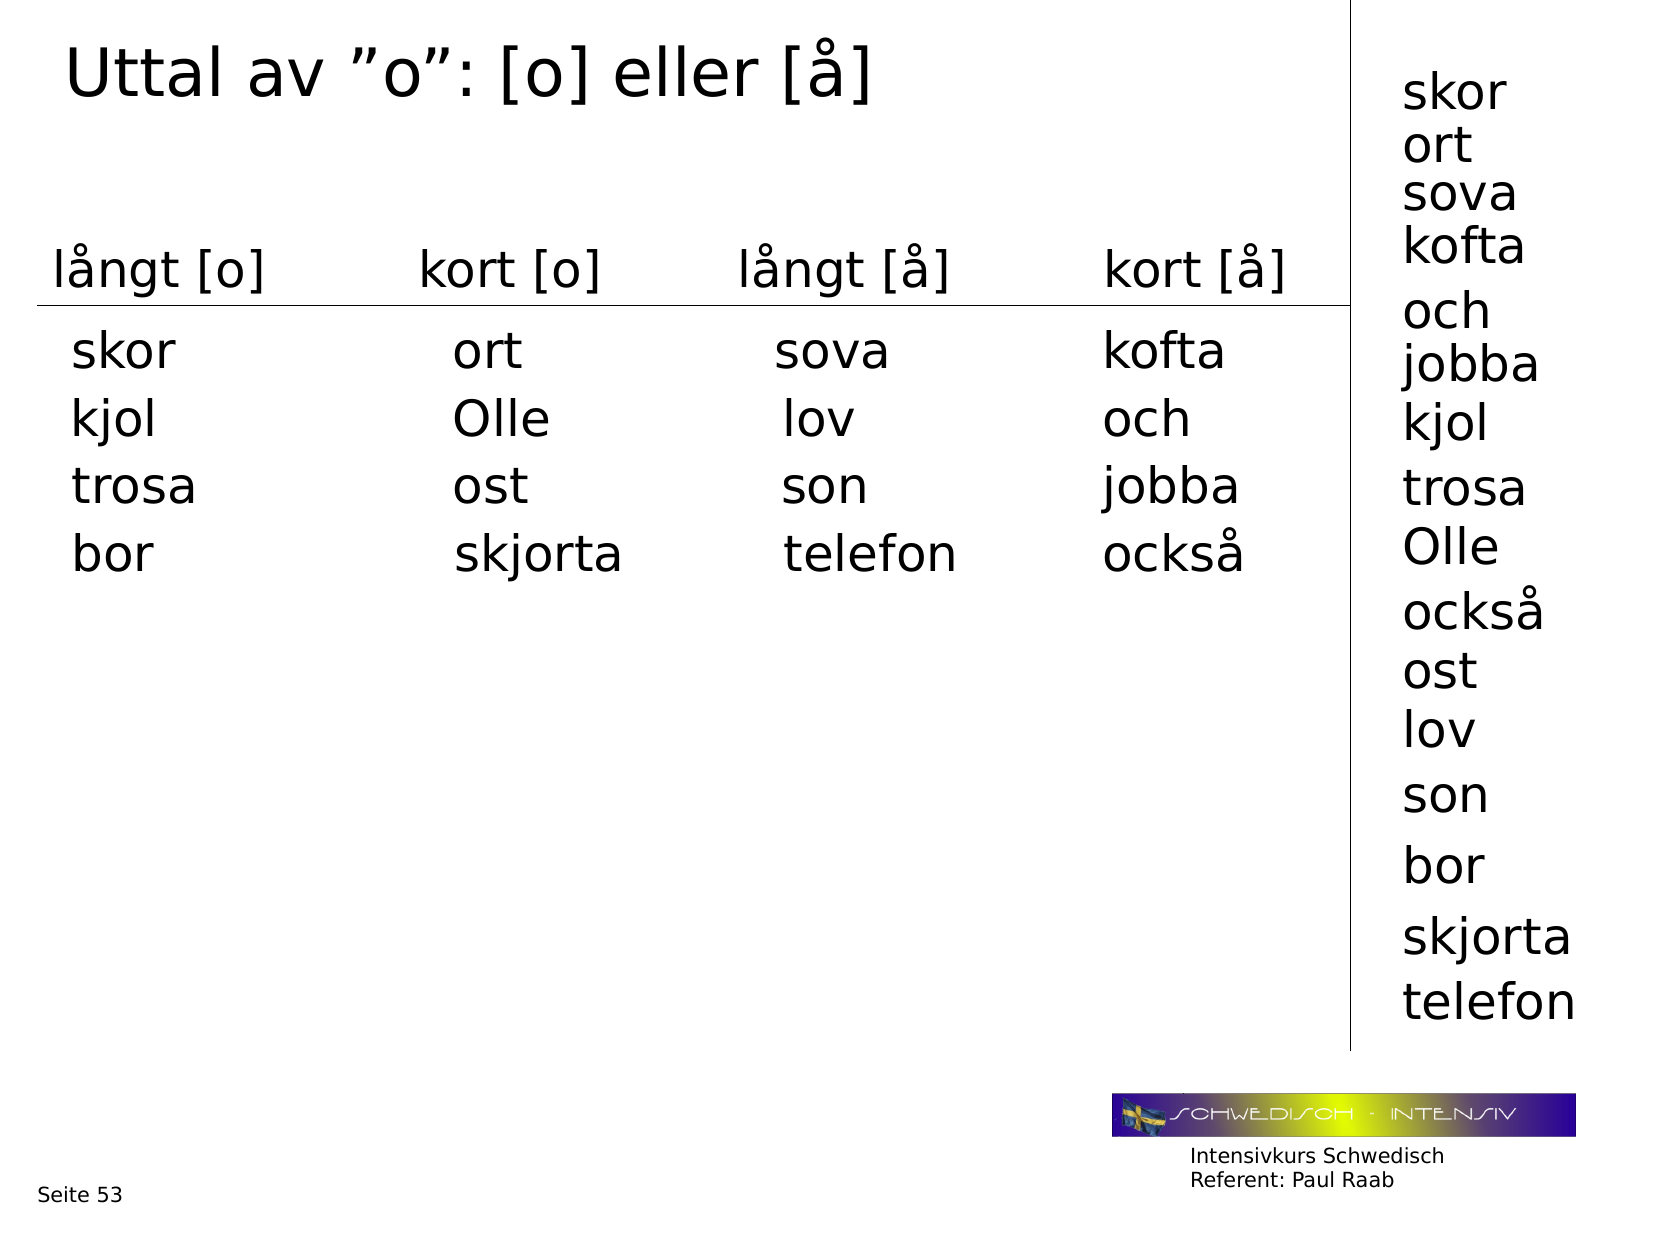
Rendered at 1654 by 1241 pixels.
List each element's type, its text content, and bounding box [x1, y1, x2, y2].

text_box lov [1387, 694, 1576, 759]
text_box ort [438, 315, 551, 382]
text_box skjorta [439, 517, 665, 591]
text_box kofta [1087, 315, 1275, 382]
text_box kjol [1387, 386, 1576, 451]
text_box kort [o] [403, 233, 648, 305]
text_box skor [1387, 55, 1632, 108]
text_box Olle [438, 382, 626, 450]
text_box son [766, 450, 954, 524]
text_box lov [767, 382, 956, 456]
picture [1112, 1093, 1576, 1137]
text_box också [1387, 575, 1576, 635]
text_box sova [760, 315, 948, 389]
text_box Uttal av ”o”: [o] eller [å] [49, 26, 976, 120]
text_box kjol [55, 382, 243, 456]
text_box och [1387, 274, 1576, 327]
text_box bor [56, 517, 245, 591]
text_box långt [å] [722, 233, 974, 305]
text_box kofta [1387, 209, 1576, 274]
text_box långt [o] [37, 233, 289, 305]
text_box bor [1387, 830, 1576, 900]
text_box trosa [1387, 451, 1576, 510]
text_box sova [1387, 156, 1576, 209]
text_box skjorta [1387, 900, 1613, 965]
text_box Olle [1387, 510, 1576, 575]
text_box telefon [1387, 965, 1613, 1039]
text_box kort [å] [1089, 233, 1333, 305]
text_box ort [1387, 108, 1632, 182]
text_box också [1087, 517, 1275, 591]
text_box skor [56, 315, 301, 389]
text_box telefon [768, 517, 994, 591]
text_box ost [438, 450, 626, 524]
text_box jobba [1087, 450, 1275, 517]
text_box jobba [1387, 327, 1576, 386]
text_box trosa [56, 450, 245, 517]
text_box son [1387, 759, 1576, 830]
text_box och [1087, 382, 1275, 450]
text_box ost [1387, 635, 1576, 694]
